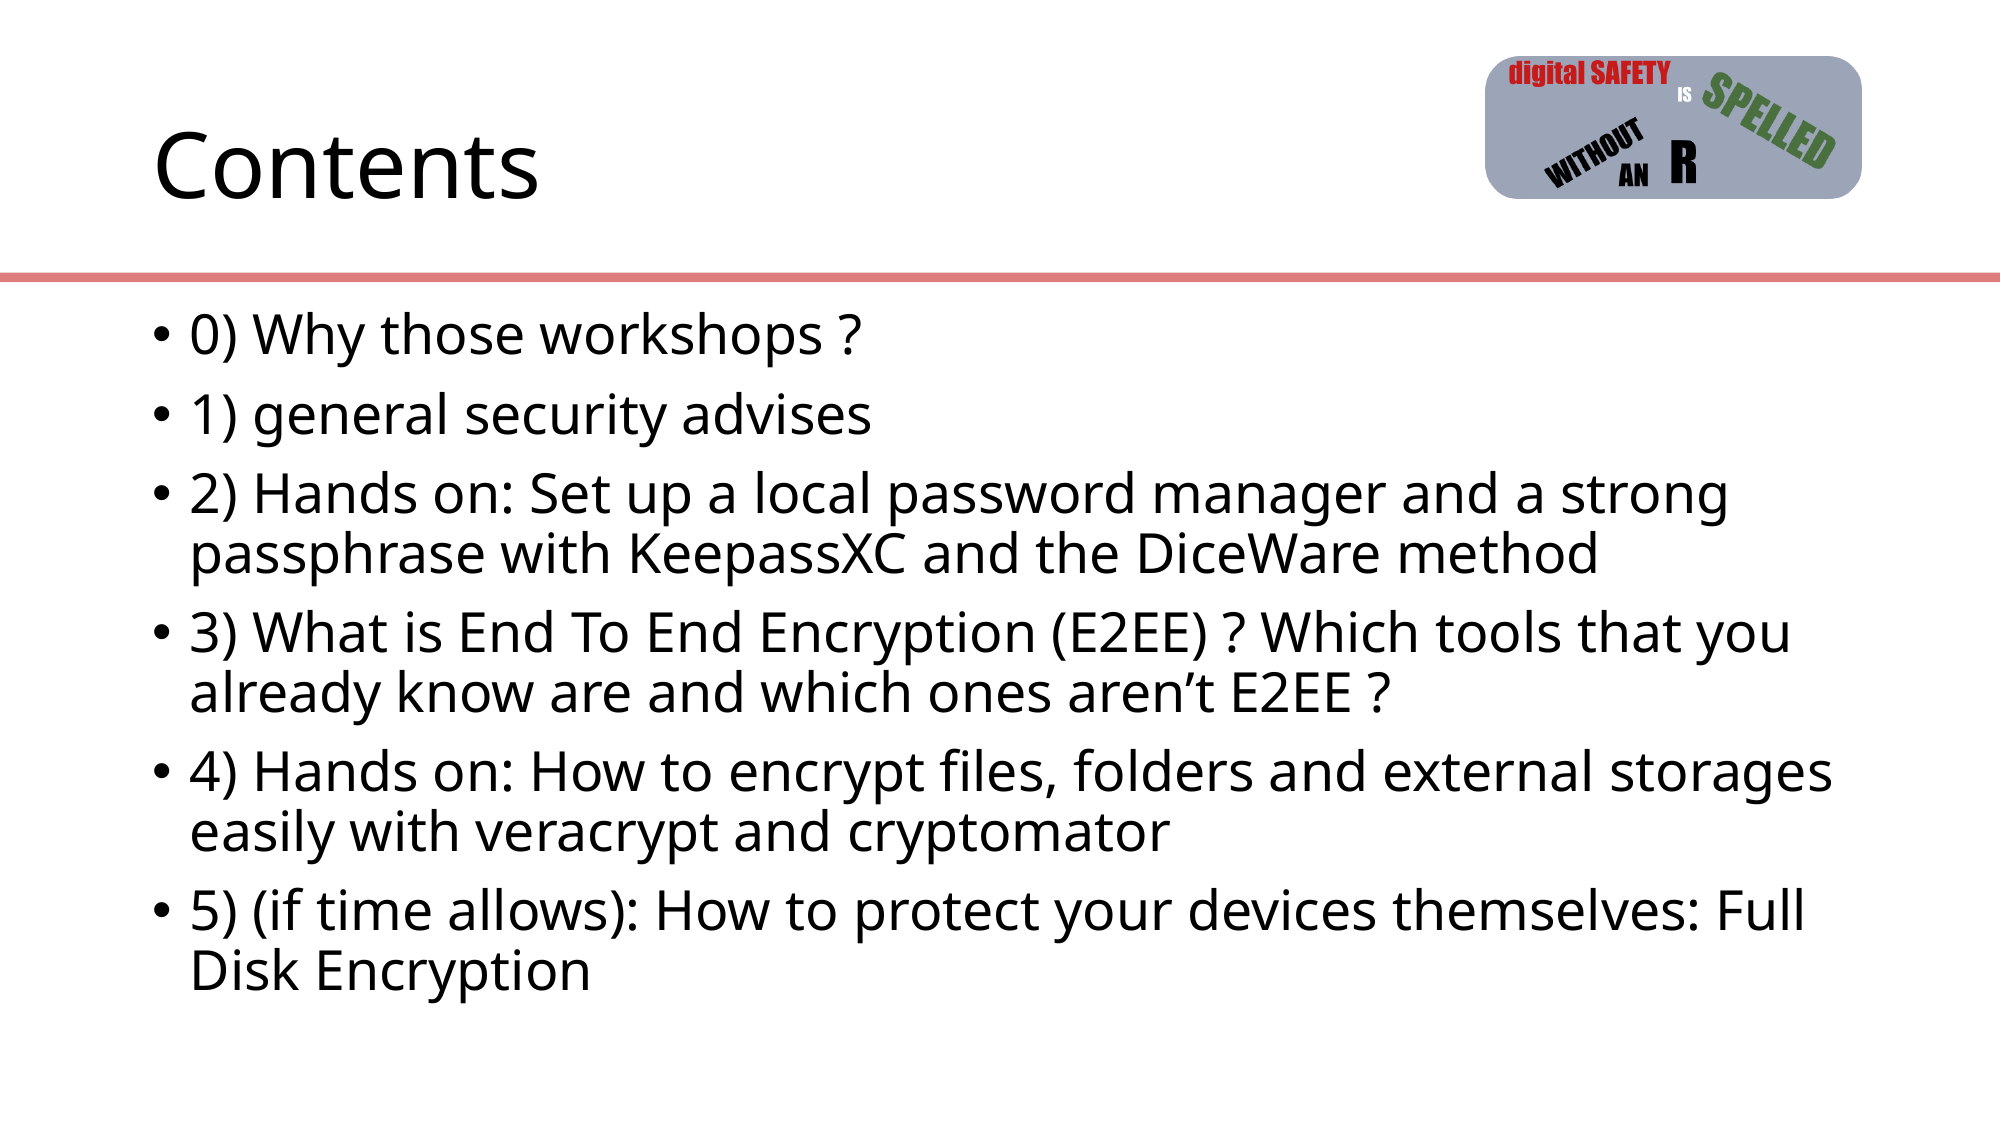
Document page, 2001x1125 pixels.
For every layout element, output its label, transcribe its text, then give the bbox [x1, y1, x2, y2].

list 0) Why those workshops ? 1) general security advises 2) Hands on: Set up a local password manager and a strong passphrase with KeepassXC and the DiceWare method 3) What is End To End Encryption (E2EE) ? Which tools that you already know are and which ones aren’t E2EE ? 4) Hands on: How to encrypt files, folders and external storages easily with veracrypt and cryptomator 5) (if time allows): How to protect your devices themselves: Full Disk Encryption [137, 299, 1863, 1014]
title Contents [137, 59, 1863, 278]
